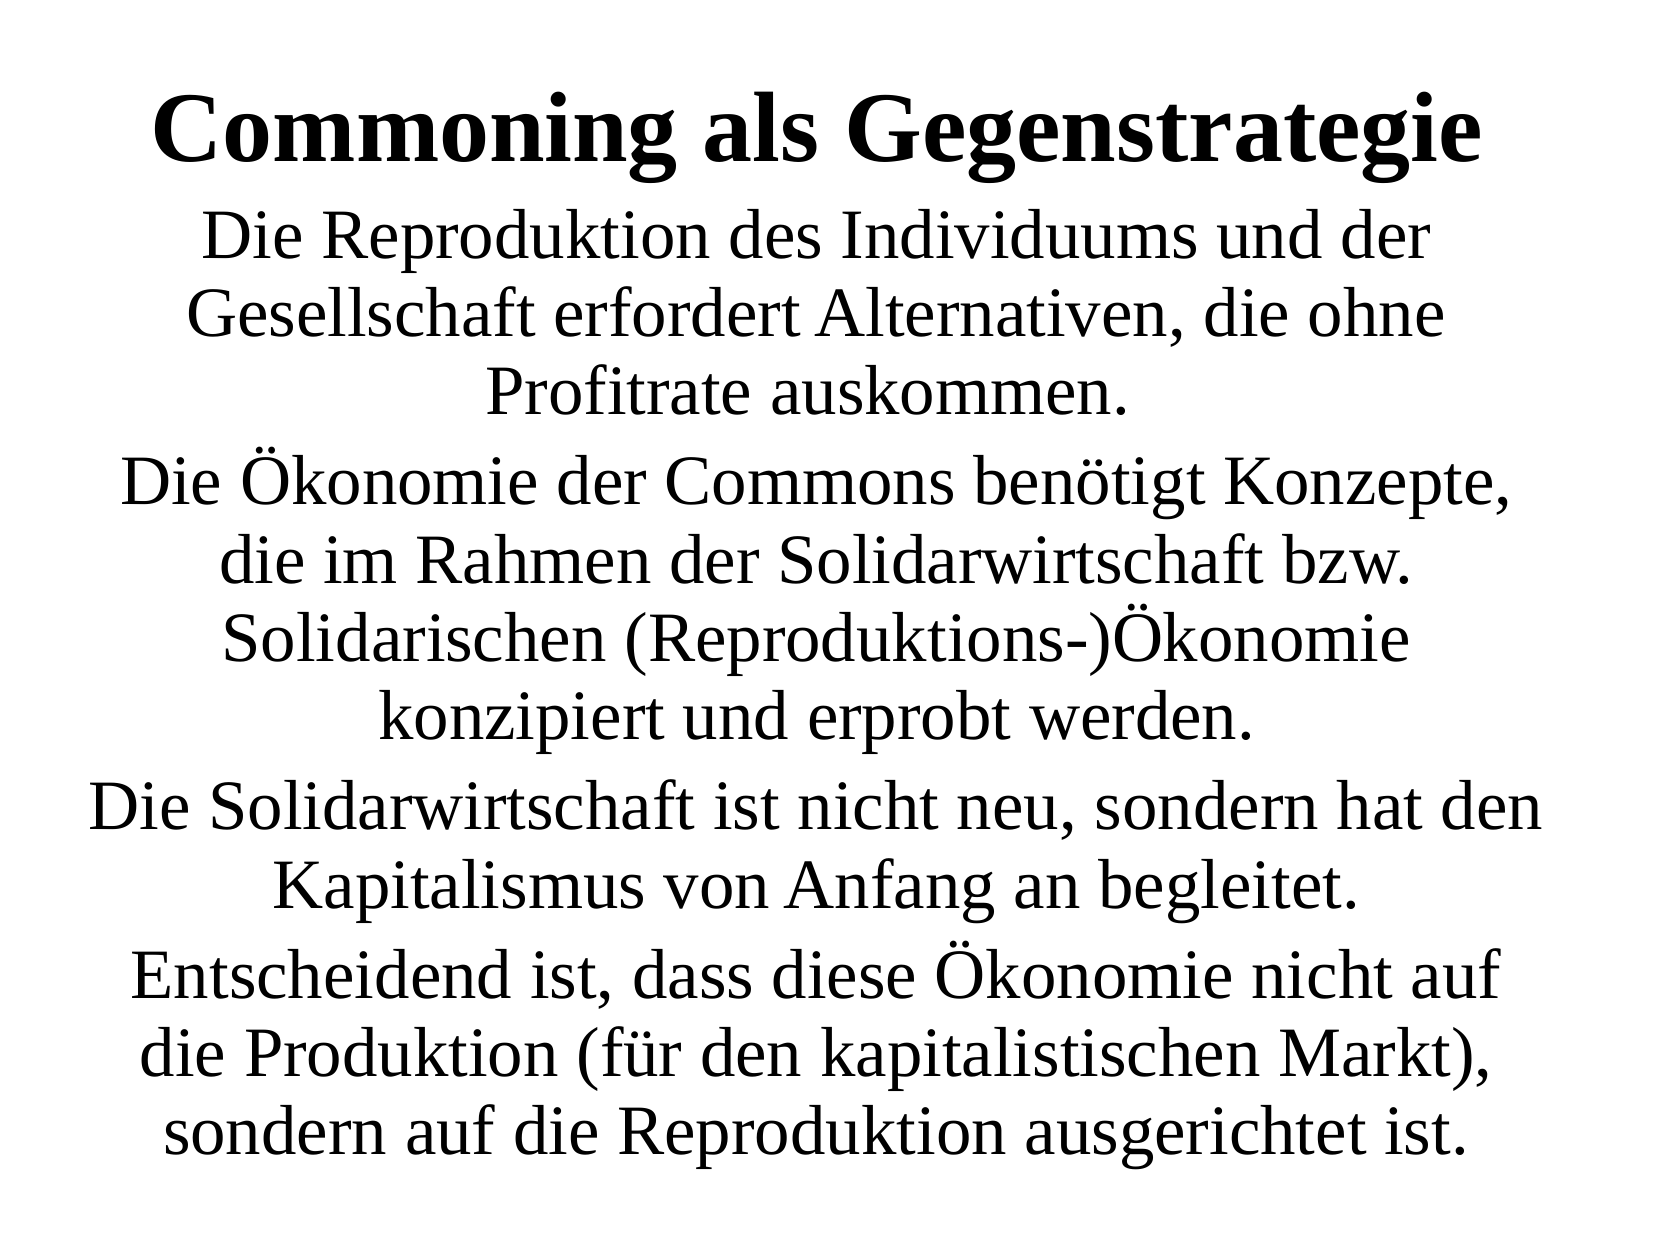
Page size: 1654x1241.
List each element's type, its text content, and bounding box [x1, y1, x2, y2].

text_box Commoning als Gegenstrategie Die Reproduktion des Individuums und der Gesellschaft erfordert Alternativen, die ohne Profitrate auskommen. Die Ökonomie der Commons benötigt Konzepte, die im Rahmen der Solidarwirtschaft bzw. Solidarischen (Reproduktions-)Ökonomie konzipiert und erprobt werden. Die Solidarwirtschaft ist nicht neu, sondern hat den Kapitalismus von Anfang an begleitet. Entscheidend ist, dass diese Ökonomie nicht auf die Produktion (für den kapitalistischen Markt), sondern auf die Reproduktion ausgerichtet ist. [73, 65, 1580, 1178]
